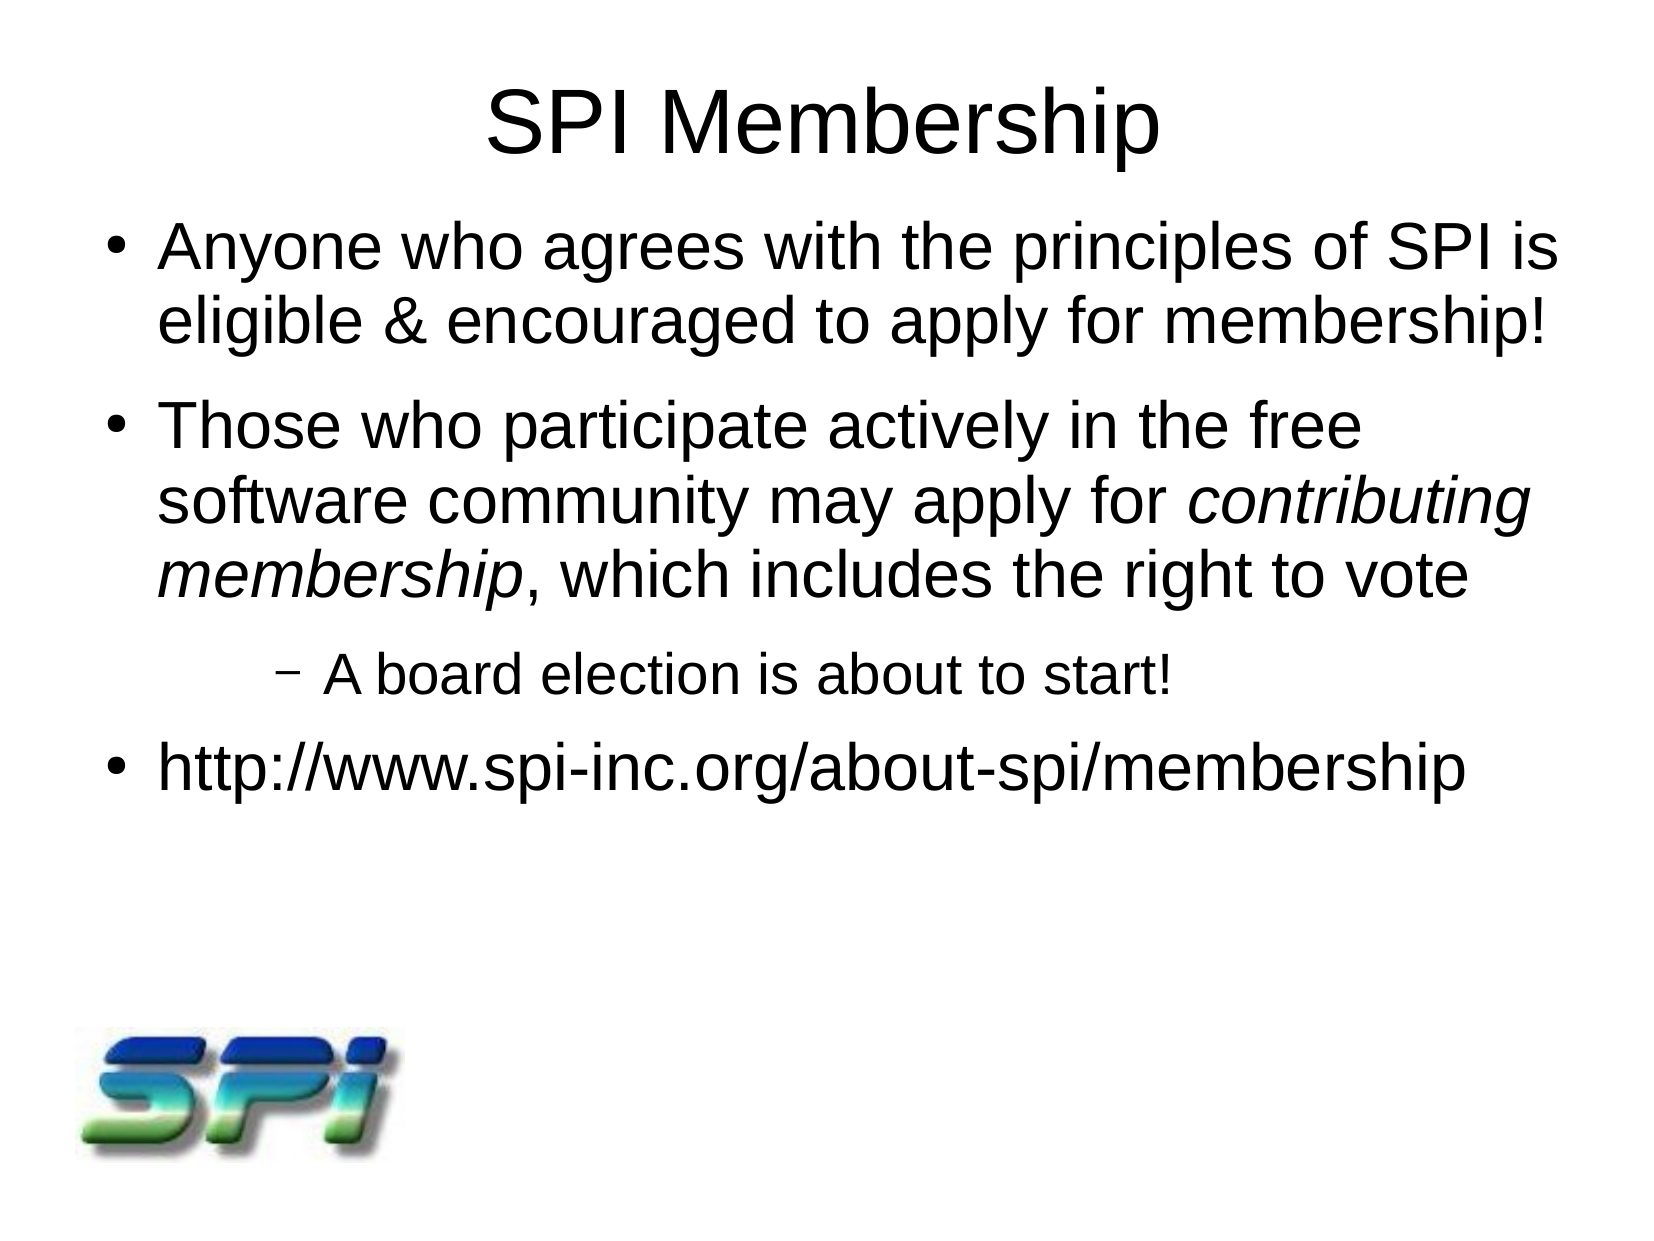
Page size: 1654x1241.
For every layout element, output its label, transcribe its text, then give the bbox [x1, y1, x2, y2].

list Anyone who agrees with the principles of SPI is eligible & encouraged to apply for membership! Those who participate actively in the free software community may apply for contributing membership, which includes the right to vote A board election is about to start! http://www.spi-inc.org/about-spi/membership [86, 208, 1576, 1013]
picture [75, 1027, 405, 1163]
title SPI Membership [80, 17, 1569, 225]
